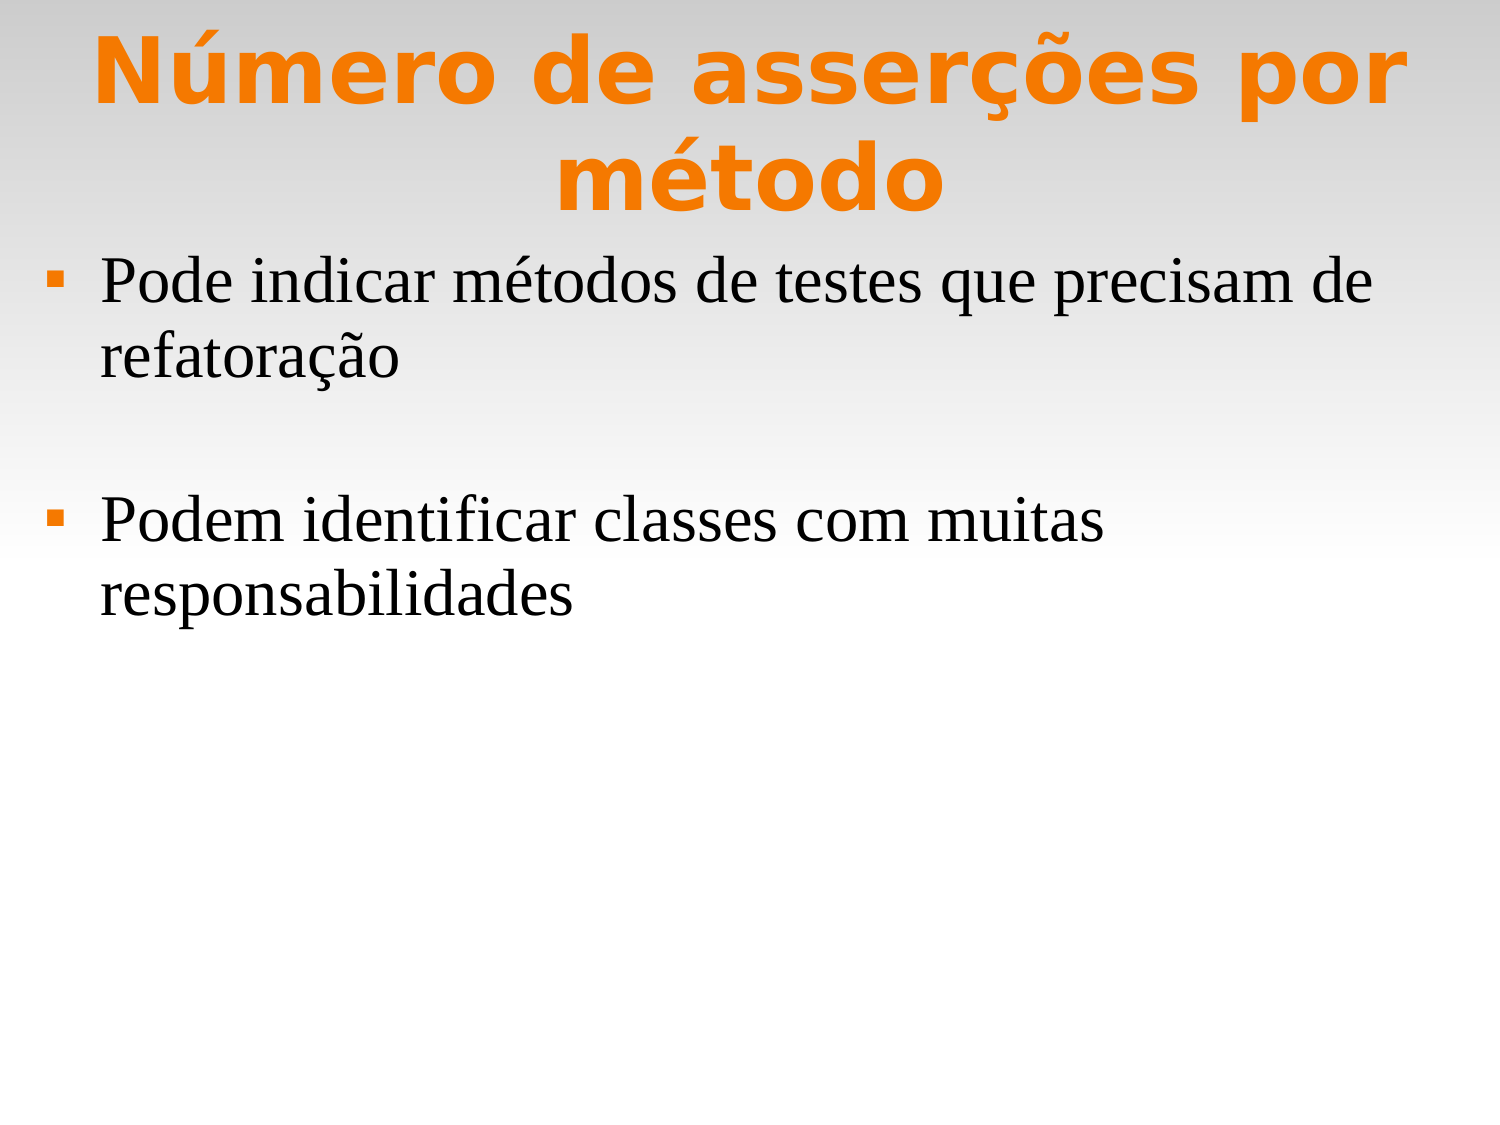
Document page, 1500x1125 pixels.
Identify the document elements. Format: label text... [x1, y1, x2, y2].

title Número de asserções por método [29, 10, 1471, 240]
list Pode indicar métodos de testes que precisam de refatoração Podem identificar classes com muitas responsabilidades [29, 243, 1471, 1047]
